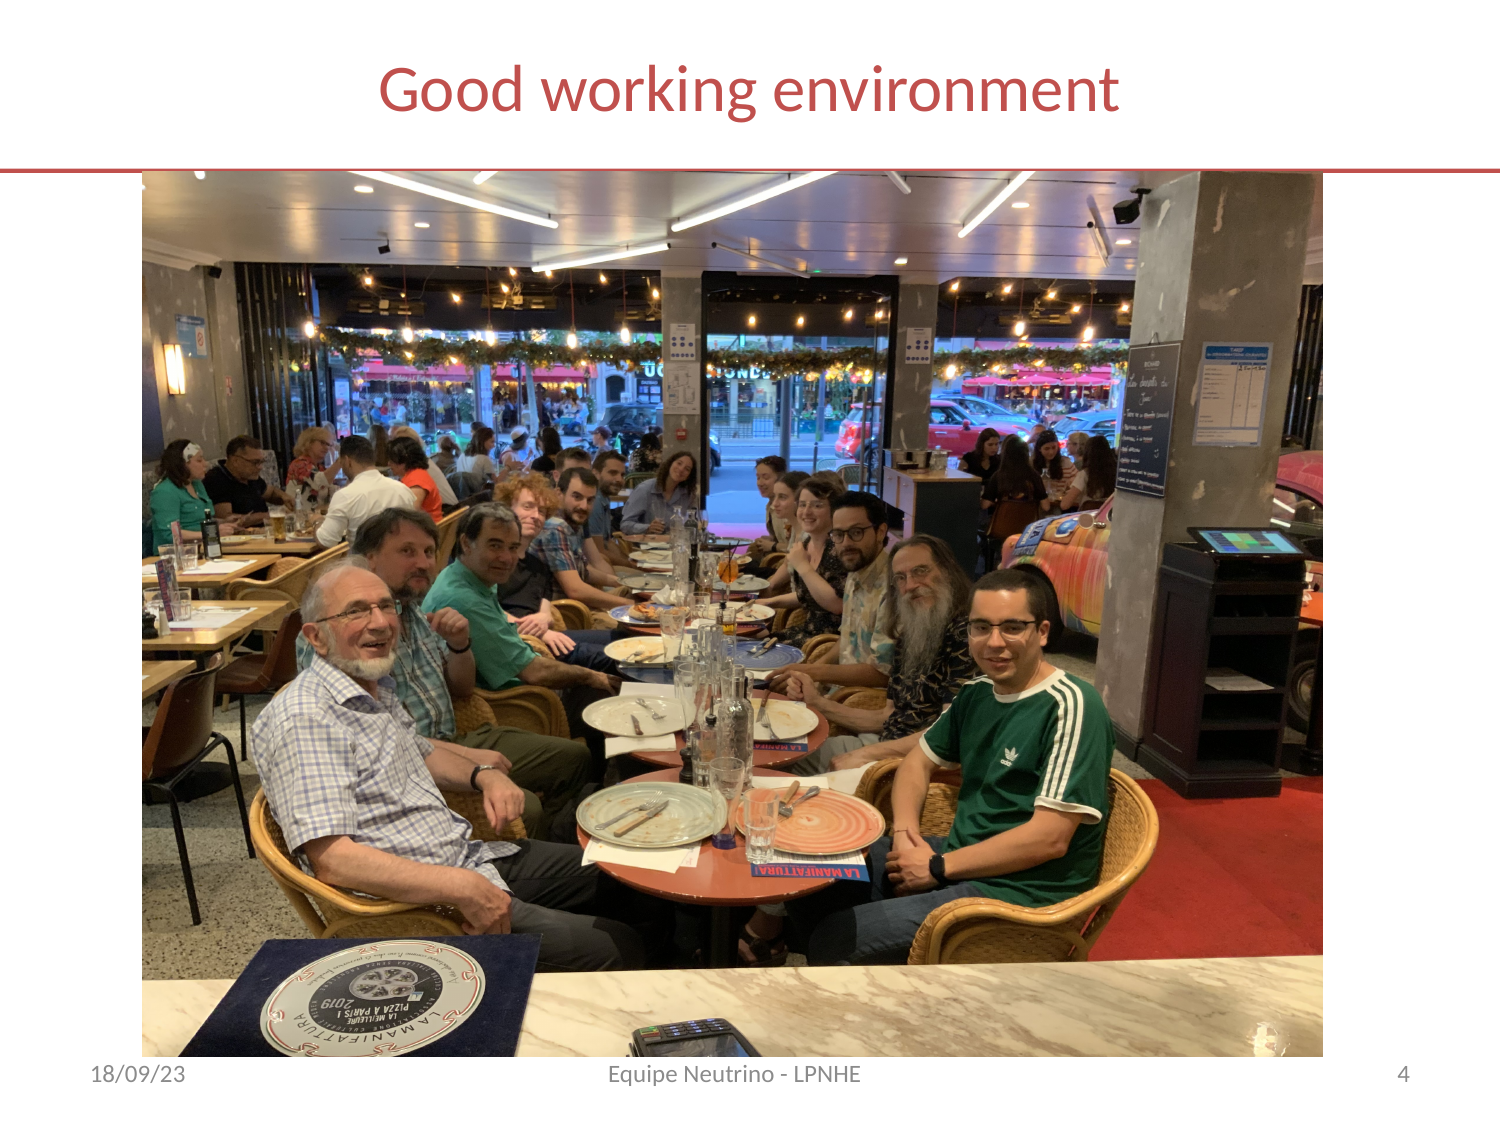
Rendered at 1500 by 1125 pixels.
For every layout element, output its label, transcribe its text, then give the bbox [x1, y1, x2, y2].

text_box 18/09/23 [74, 1042, 425, 1103]
text_box <number> [1074, 1042, 1425, 1103]
text_box Equipe Neutrino - LPNHE [464, 1057, 1005, 1103]
text_box Good working environment [75, 29, 1425, 141]
picture [142, 171, 1323, 1057]
